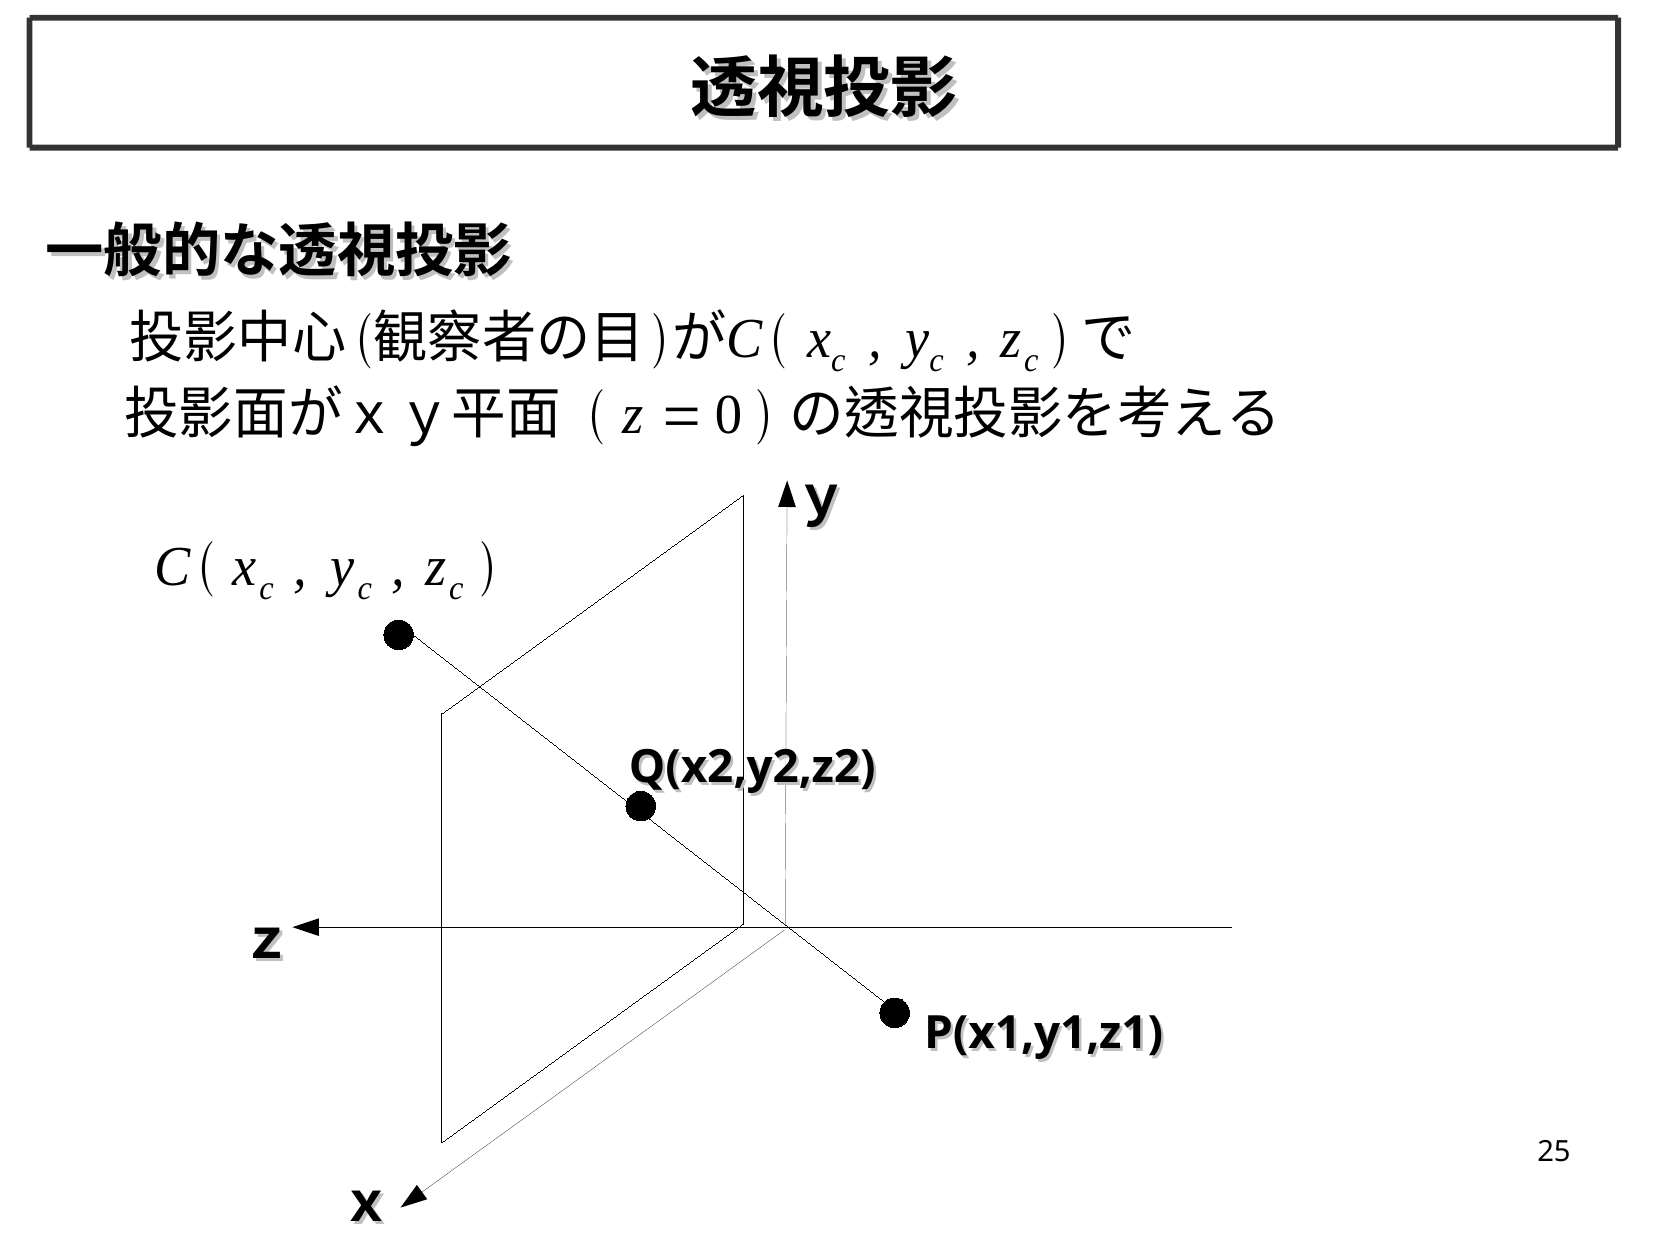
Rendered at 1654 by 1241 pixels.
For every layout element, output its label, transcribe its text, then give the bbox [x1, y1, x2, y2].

text_box ｘ [324, 1151, 408, 1227]
text_box 透視投影 [29, 17, 1619, 148]
text_box [879, 998, 909, 1028]
chart [140, 535, 508, 609]
text_box ｚ [224, 888, 308, 963]
chart [106, 307, 1151, 380]
text_box P(x1,y1,z1) [909, 992, 1205, 1063]
chart [100, 384, 1293, 449]
text_box 一般的な透視投影 [31, 197, 511, 383]
text_box [625, 798, 656, 821]
text_box [383, 620, 414, 650]
text_box Q(x2,y2,z2) [614, 726, 910, 798]
text_box ｙ [779, 445, 863, 520]
